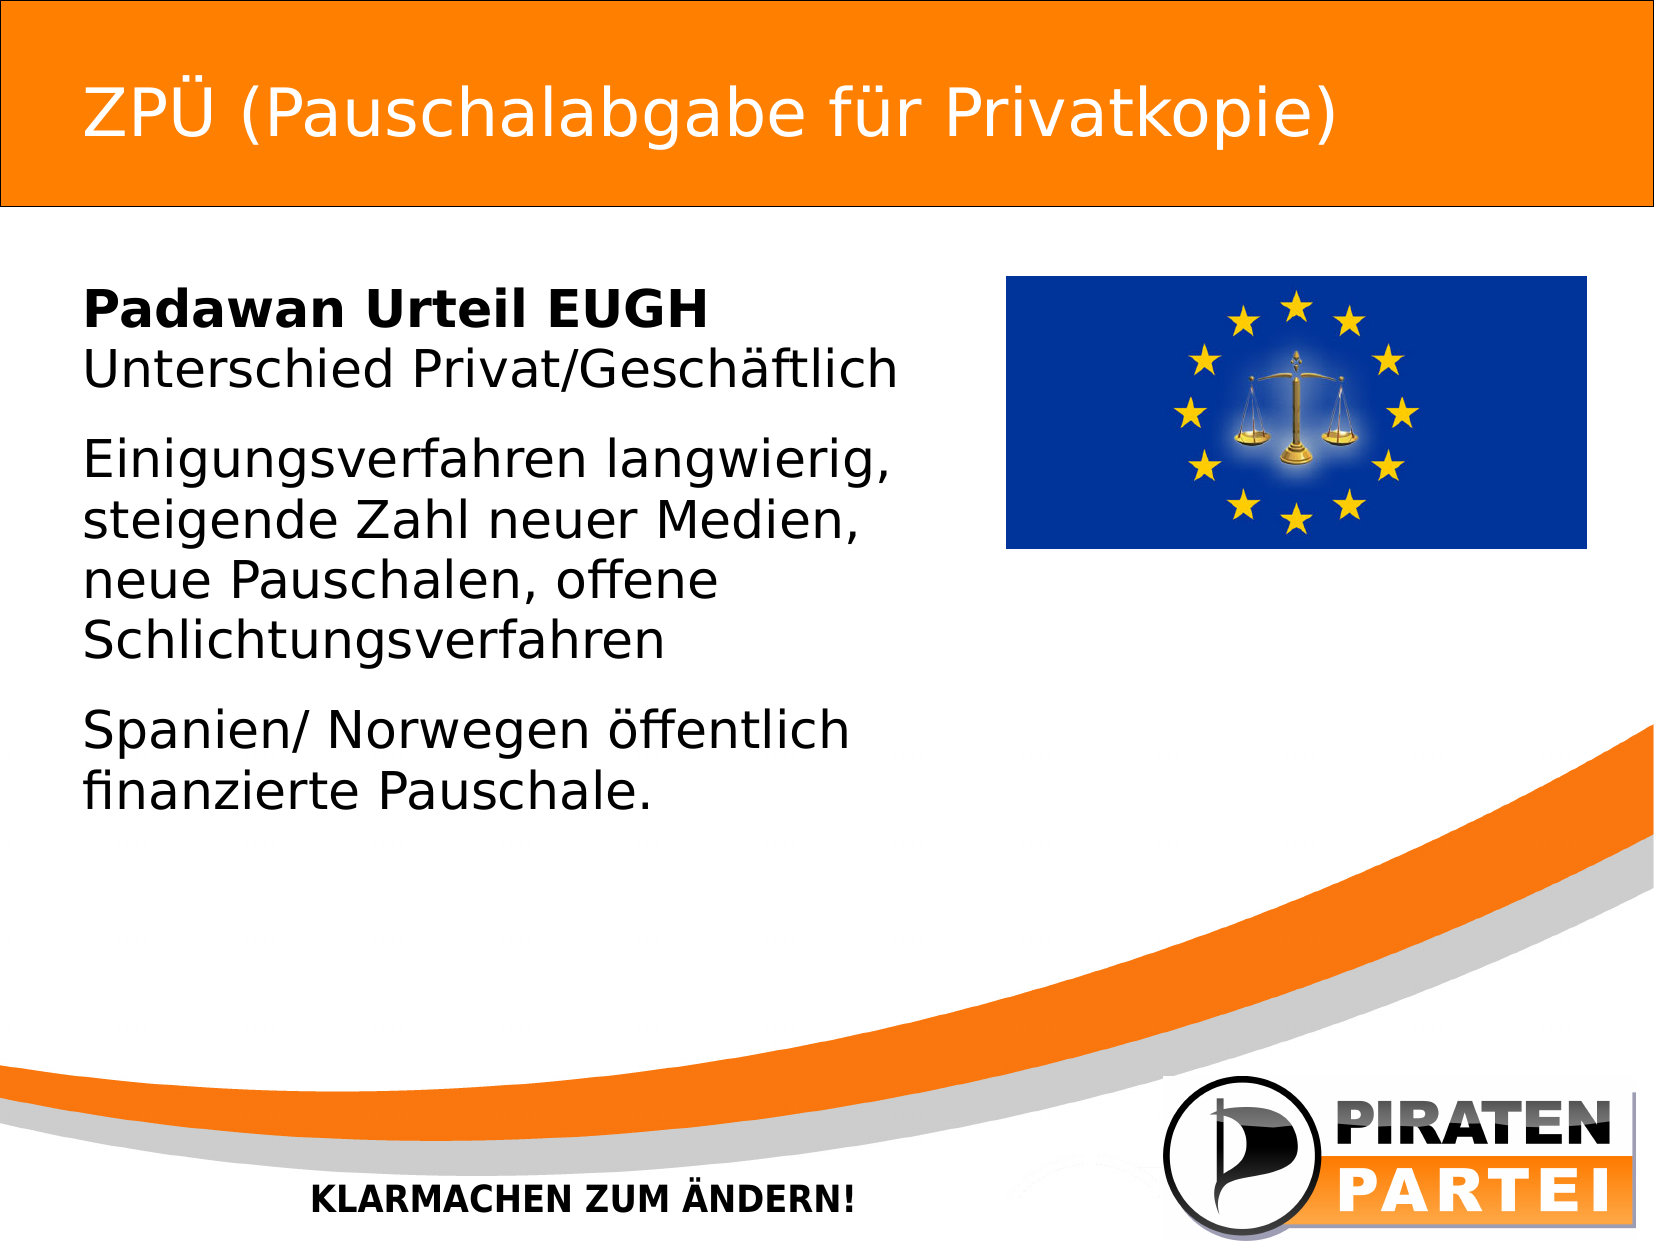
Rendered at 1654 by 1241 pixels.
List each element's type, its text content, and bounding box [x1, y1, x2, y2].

picture [745, 1190, 756, 1199]
picture [392, 1190, 399, 1197]
picture [0, 699, 1654, 1241]
title ZPÜ (Pauschalabgabe für Privatkopie) [82, 56, 1571, 170]
picture [1006, 276, 1587, 549]
picture [796, 1190, 803, 1197]
list Padawan Urteil EUGH Unterschied Privat/Geschäftlich Einigungsverfahren langwierig, steigende Zahl neuer Medien, neue Pauschalen, offene Schlichtungsverfahren Spanien/ Norwegen öffentlich finanzierte Pauschale. [0, 171, 984, 891]
